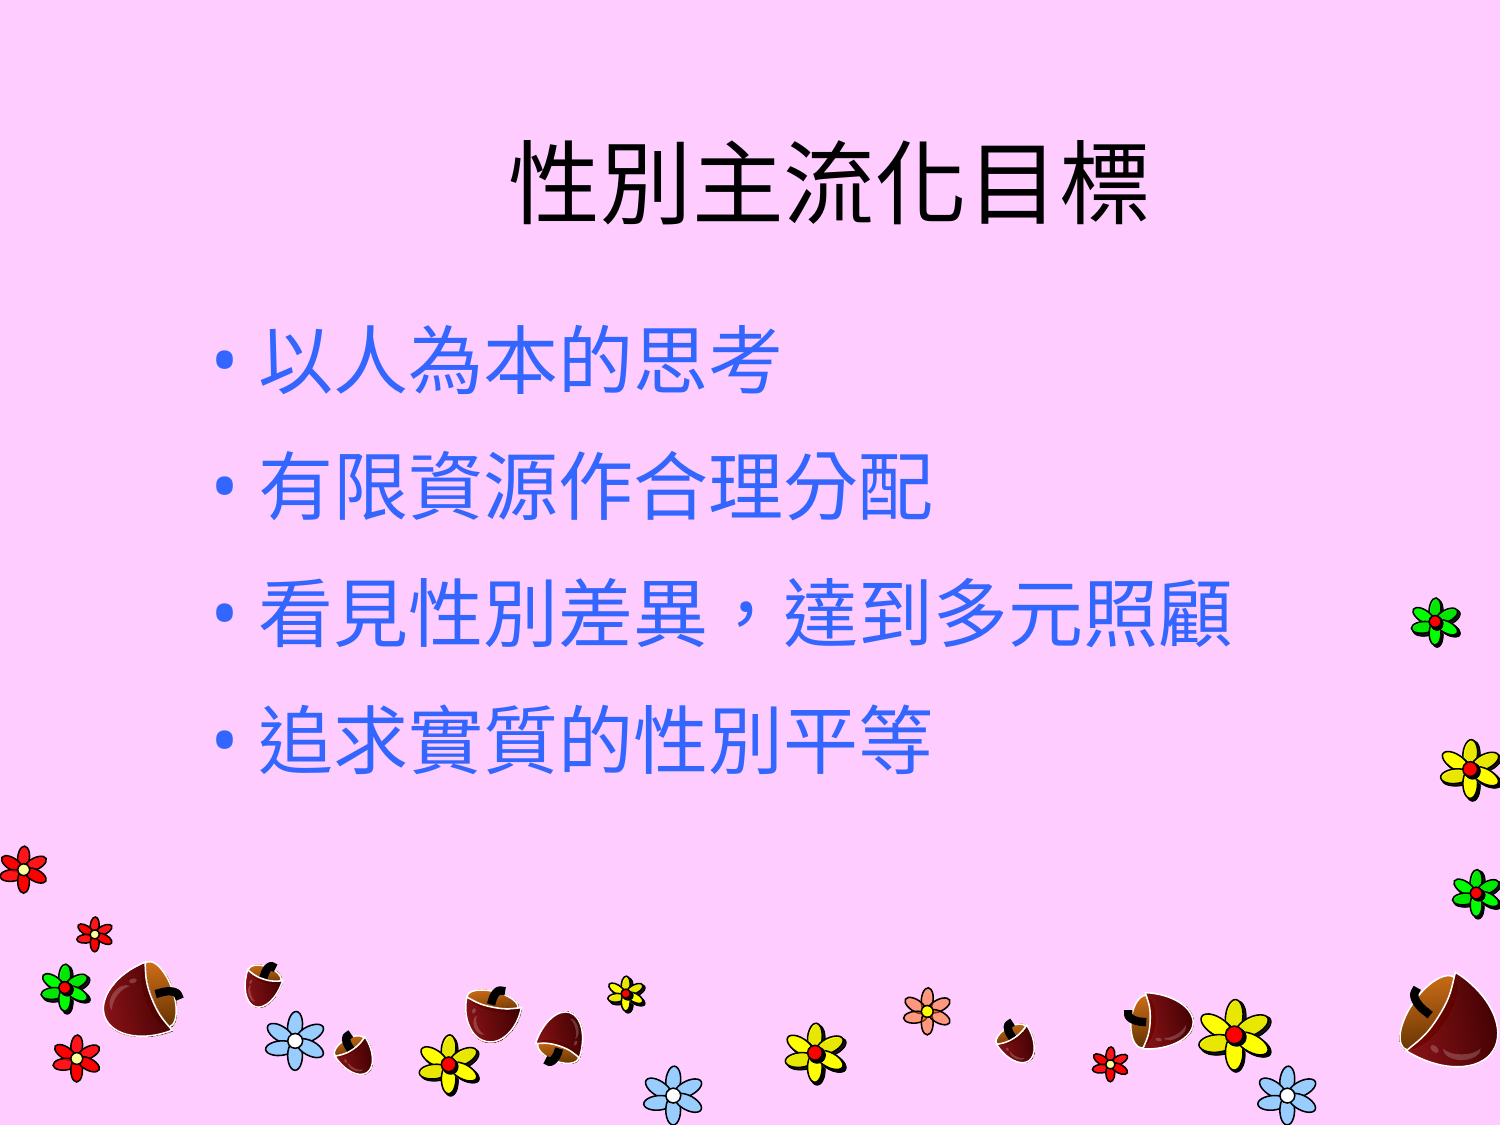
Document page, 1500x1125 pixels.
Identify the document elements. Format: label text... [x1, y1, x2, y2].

list 以人為本的思考 有限資源作合理分配 看見性別差異，達到多元照顧 追求實質的性別平等 [187, 287, 1425, 1013]
title 性別主流化目標 [75, 87, 1426, 275]
